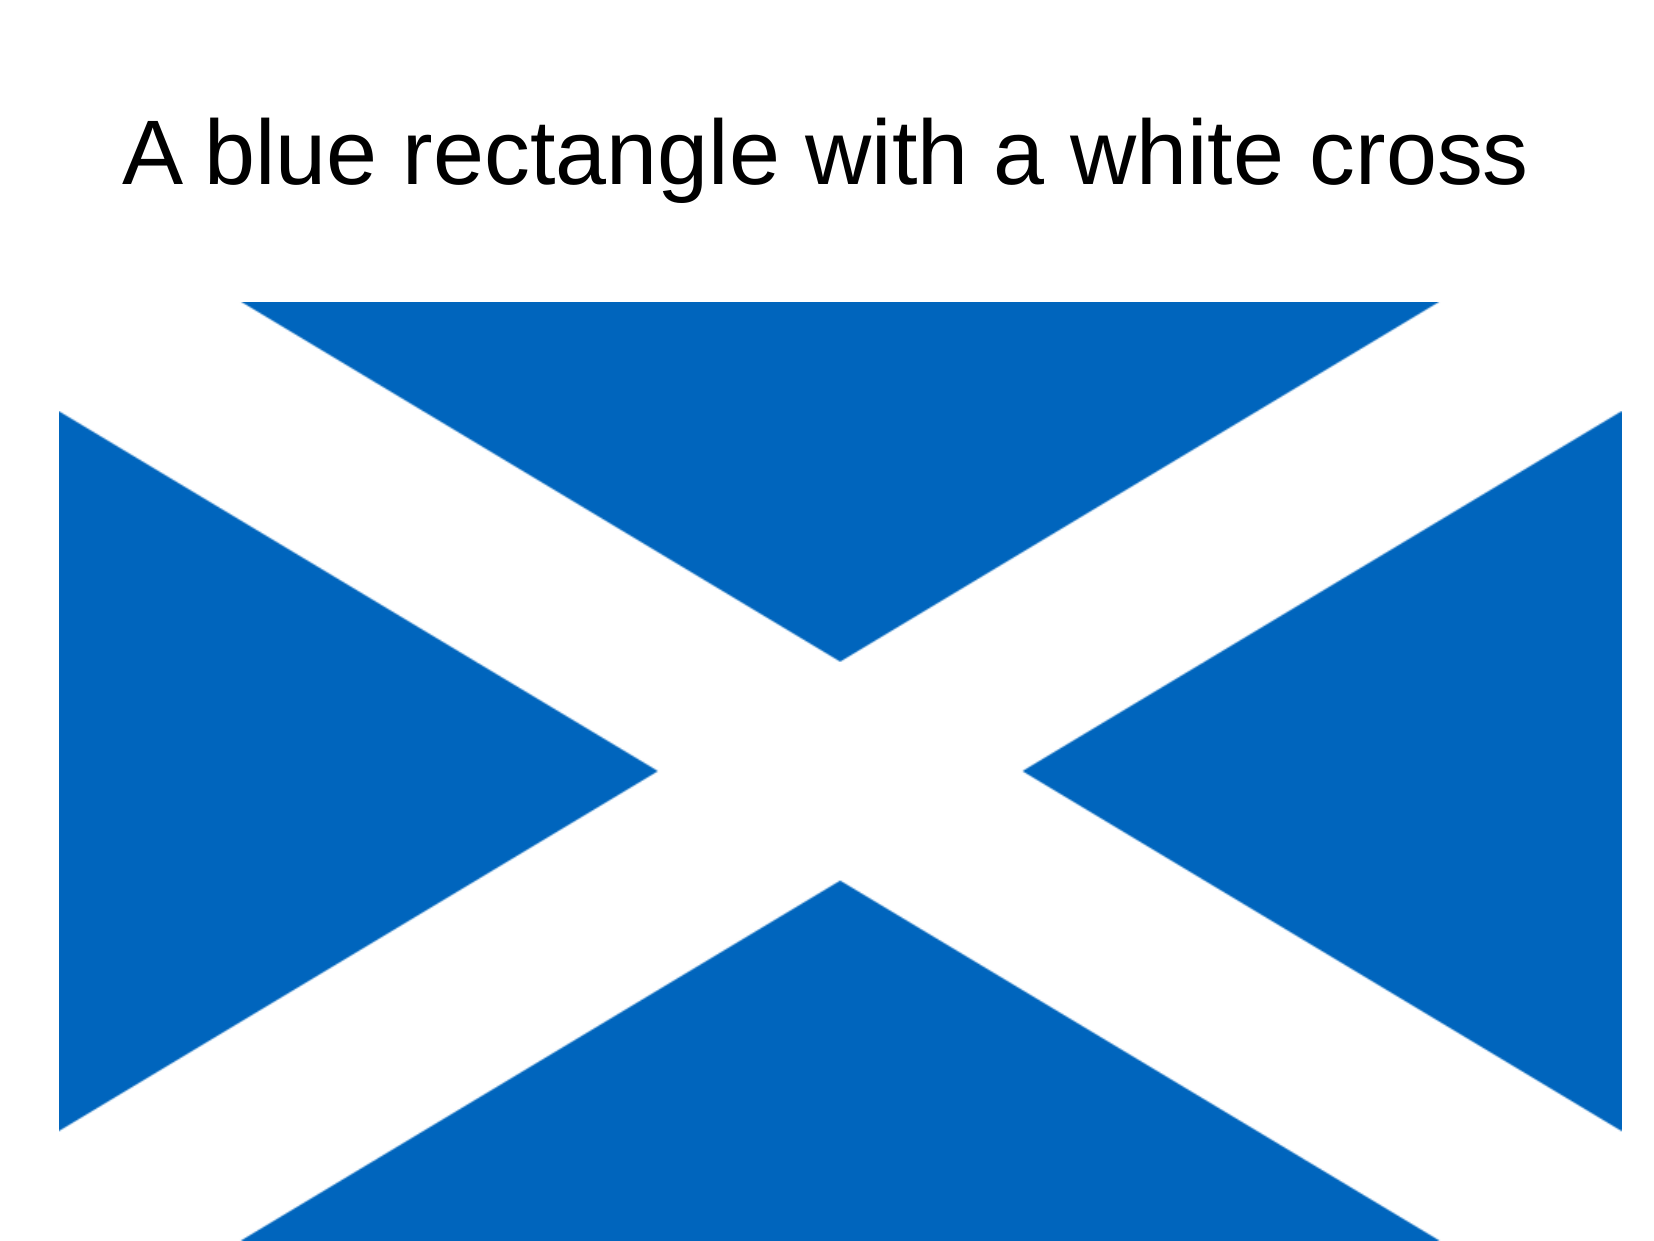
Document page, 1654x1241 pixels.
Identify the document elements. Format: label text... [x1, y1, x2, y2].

title A blue rectangle with a white cross [82, 49, 1571, 257]
picture [59, 302, 1622, 1241]
